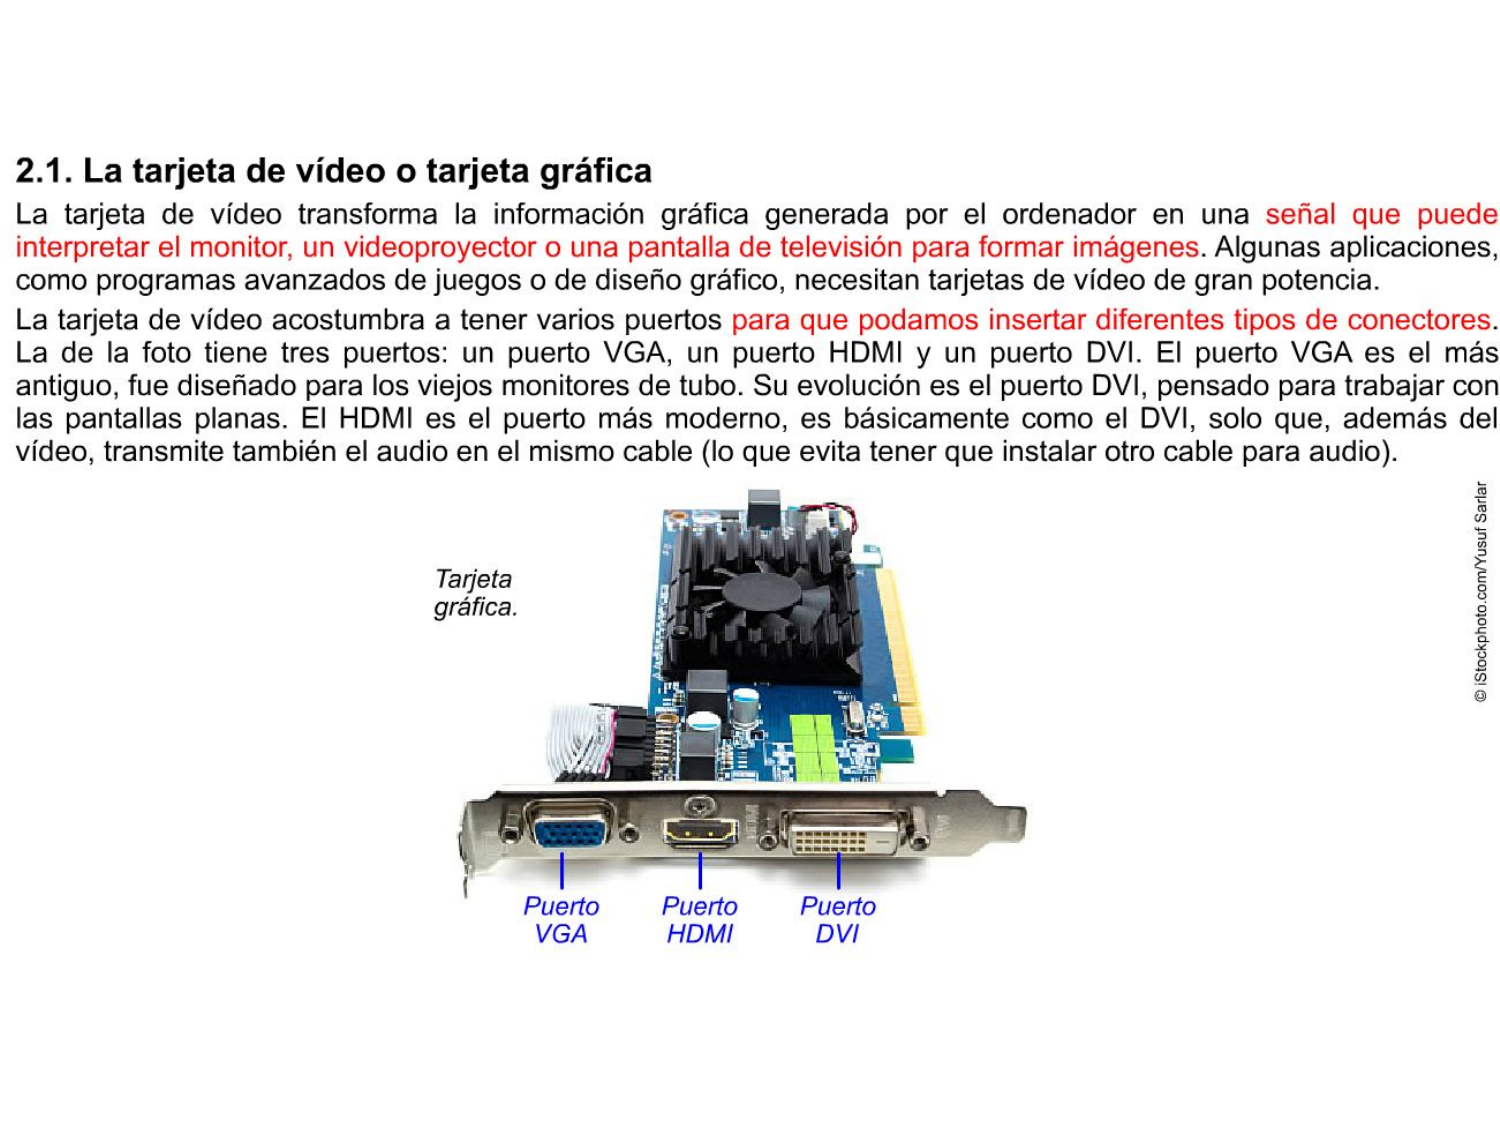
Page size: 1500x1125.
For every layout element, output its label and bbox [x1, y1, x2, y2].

picture [0, 147, 1500, 977]
